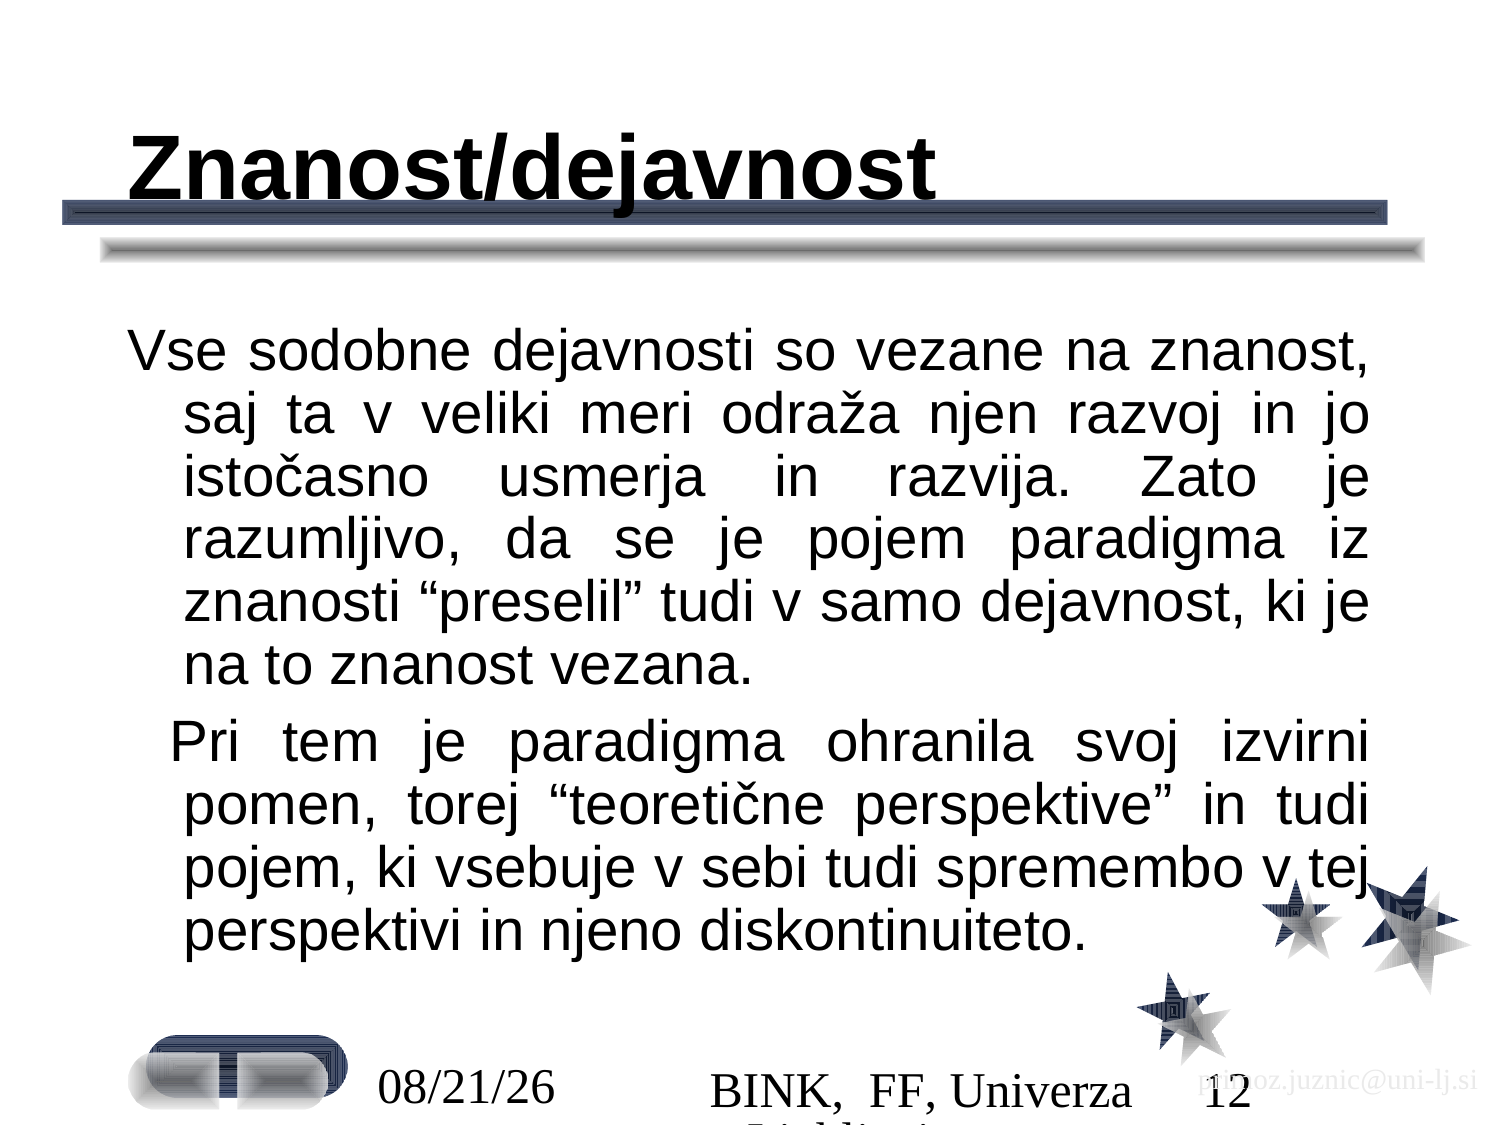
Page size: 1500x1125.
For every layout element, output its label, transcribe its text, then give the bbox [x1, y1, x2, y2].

title Znanost/dejavnost [112, 37, 1388, 225]
list Vse sodobne dejavnosti so vezane na znanost, saj ta v veliki meri odraža njen razvoj in jo istočasno usmerja in razvija. Zato je razumljivo, da se je pojem paradigma iz znanosti “preselil” tudi v samo dejavnost, ki je na to znanost vezana. Pri tem je paradigma ohranila svoj izvirni pomen, torej “teoretične perspektive” in tudi pojem, ki vsebuje v sebi tudi spremembo v tej perspektivi in njeno diskontinuiteto. [112, 312, 1388, 988]
